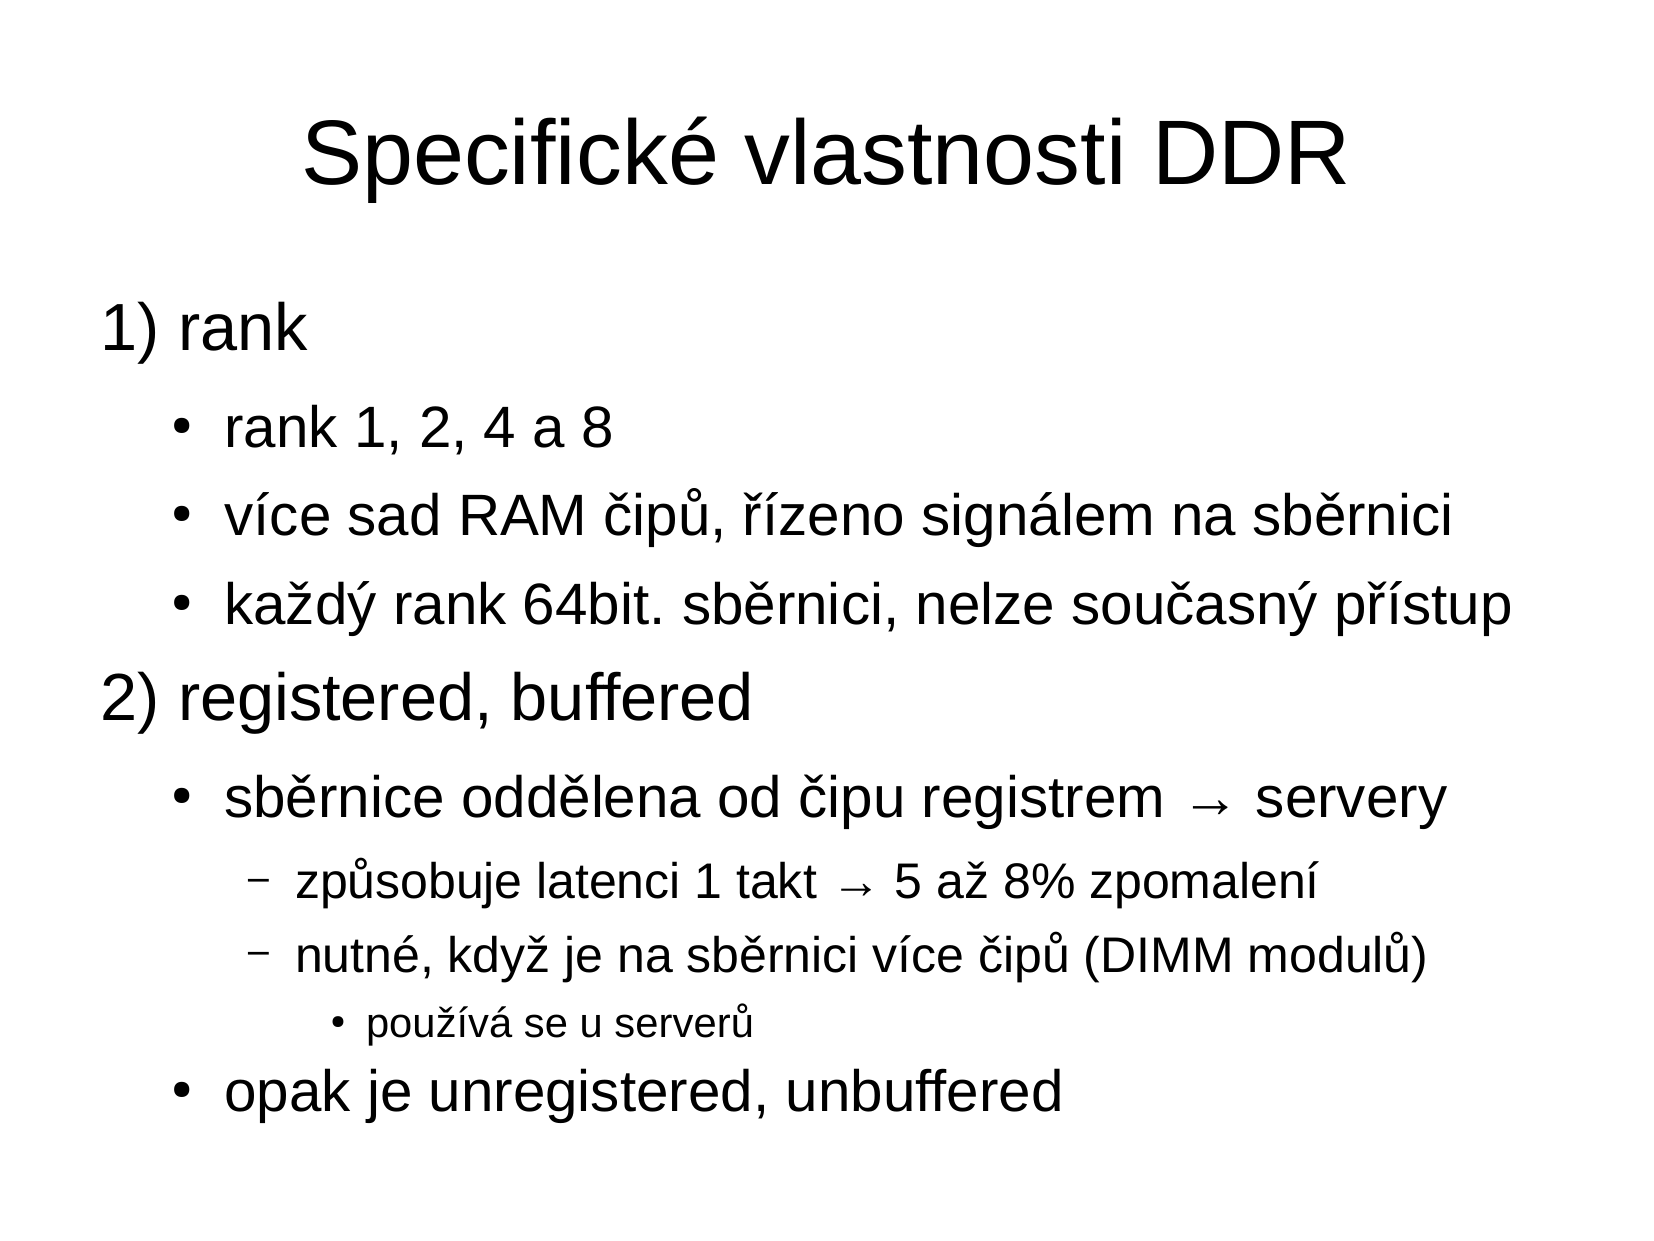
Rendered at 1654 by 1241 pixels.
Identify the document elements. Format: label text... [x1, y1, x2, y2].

title Specifické vlastnosti DDR [82, 49, 1571, 257]
list rank rank 1, 2, 4 a 8 více sad RAM čipů, řízeno signálem na sběrnici každý rank 64bit. sběrnici, nelze současný přístup registered, buffered sběrnice oddělena od čipu registrem → servery způsobuje latenci 1 takt → 5 až 8% zpomalení nutné, když je na sběrnici více čipů (DIMM modulů) používá se u serverů opak je unregistered, unbuffered [82, 290, 1571, 1124]
